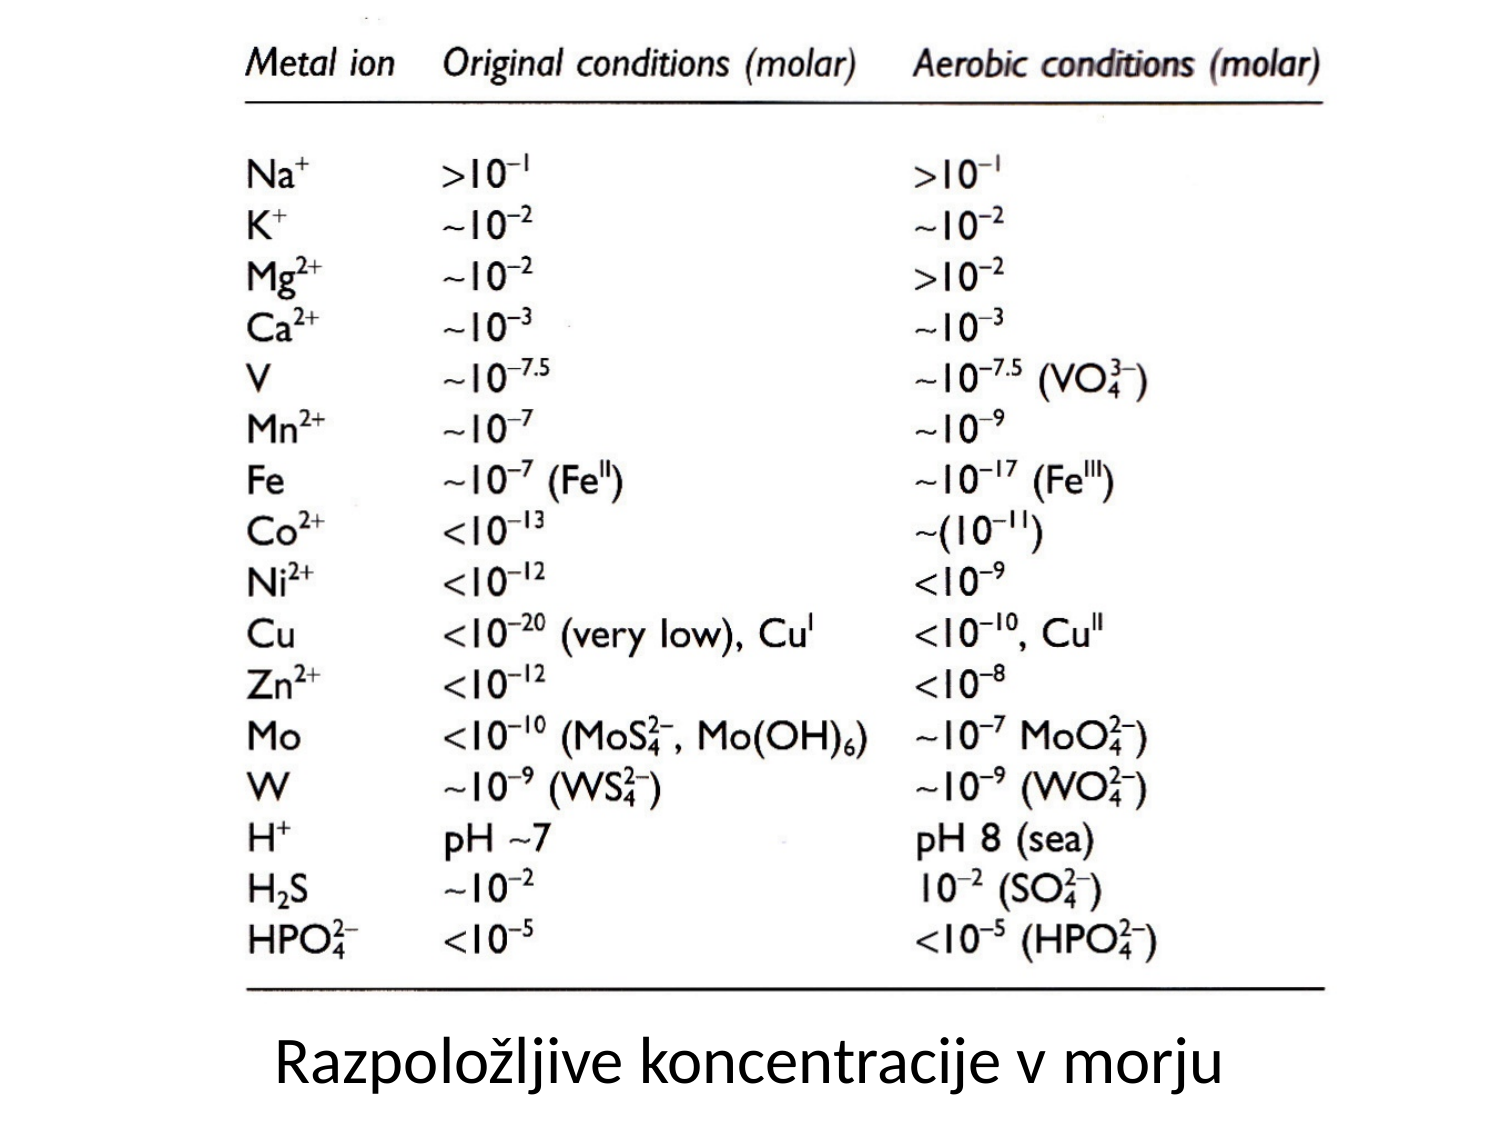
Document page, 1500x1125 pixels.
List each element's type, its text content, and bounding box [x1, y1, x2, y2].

title Razpoložljive koncentracije v morju [0, 987, 1500, 1125]
picture [183, 0, 1500, 1006]
